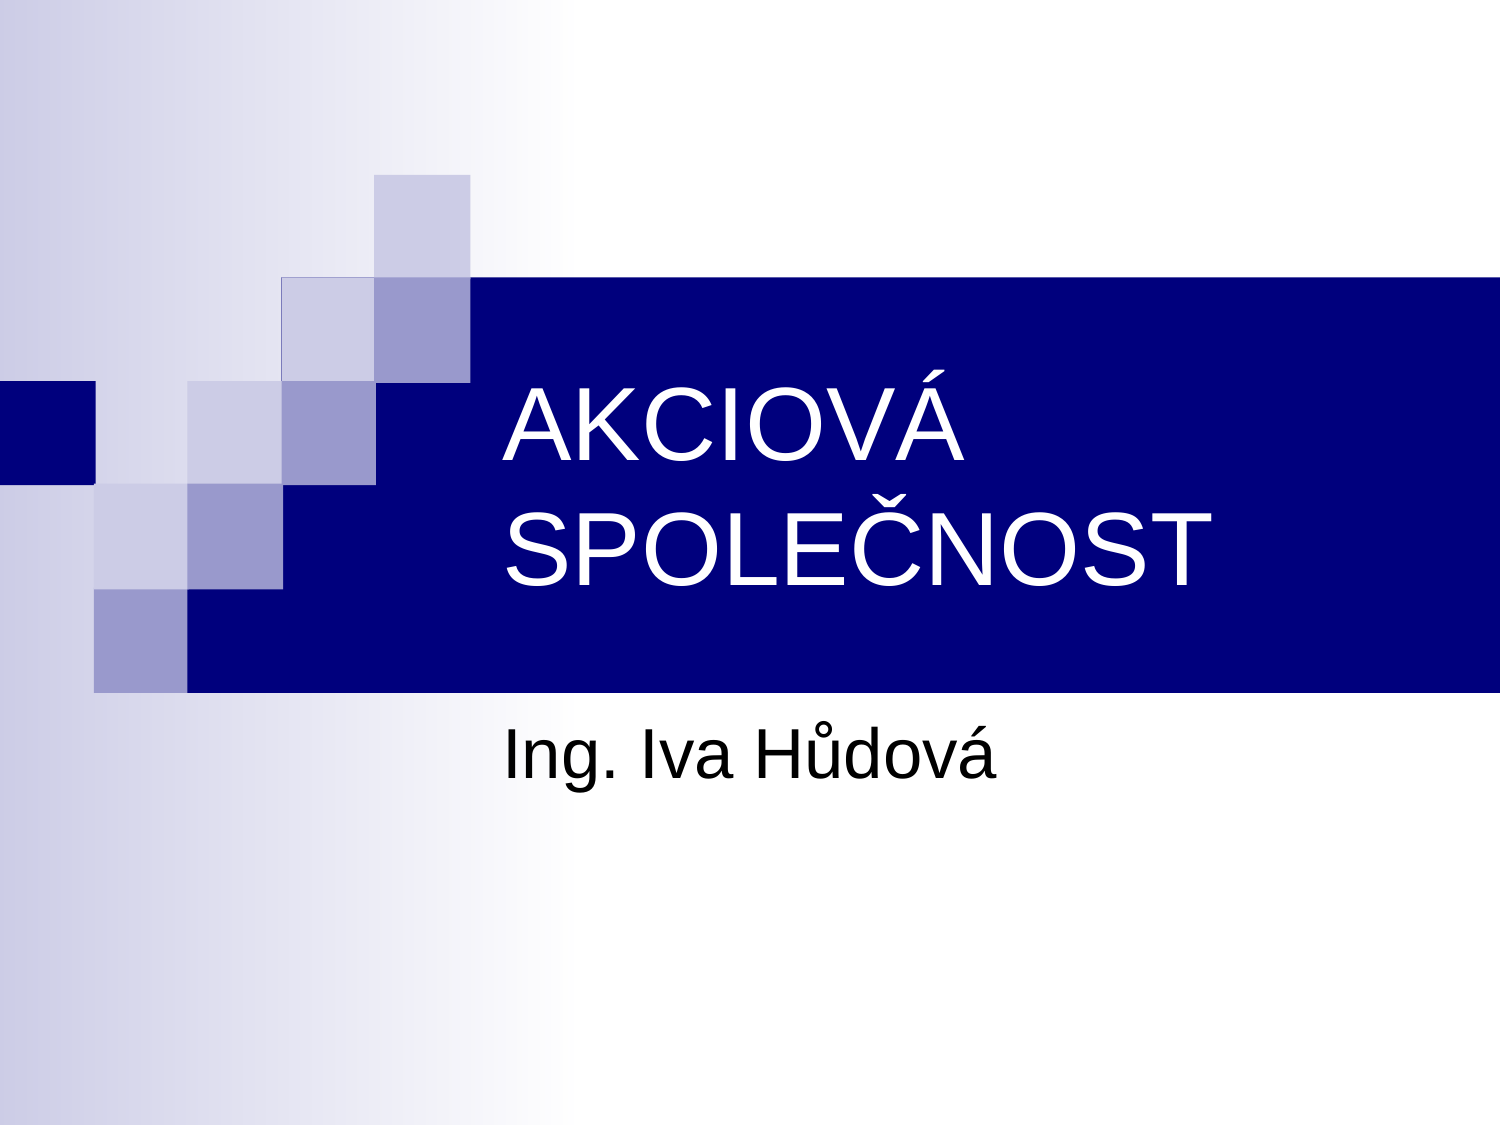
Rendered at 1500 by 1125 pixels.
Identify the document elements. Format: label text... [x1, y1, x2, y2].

title AKCIOVÁ SPOLEČNOST [487, 299, 1476, 663]
subtitle Ing. Iva Hůdová [487, 699, 1476, 988]
